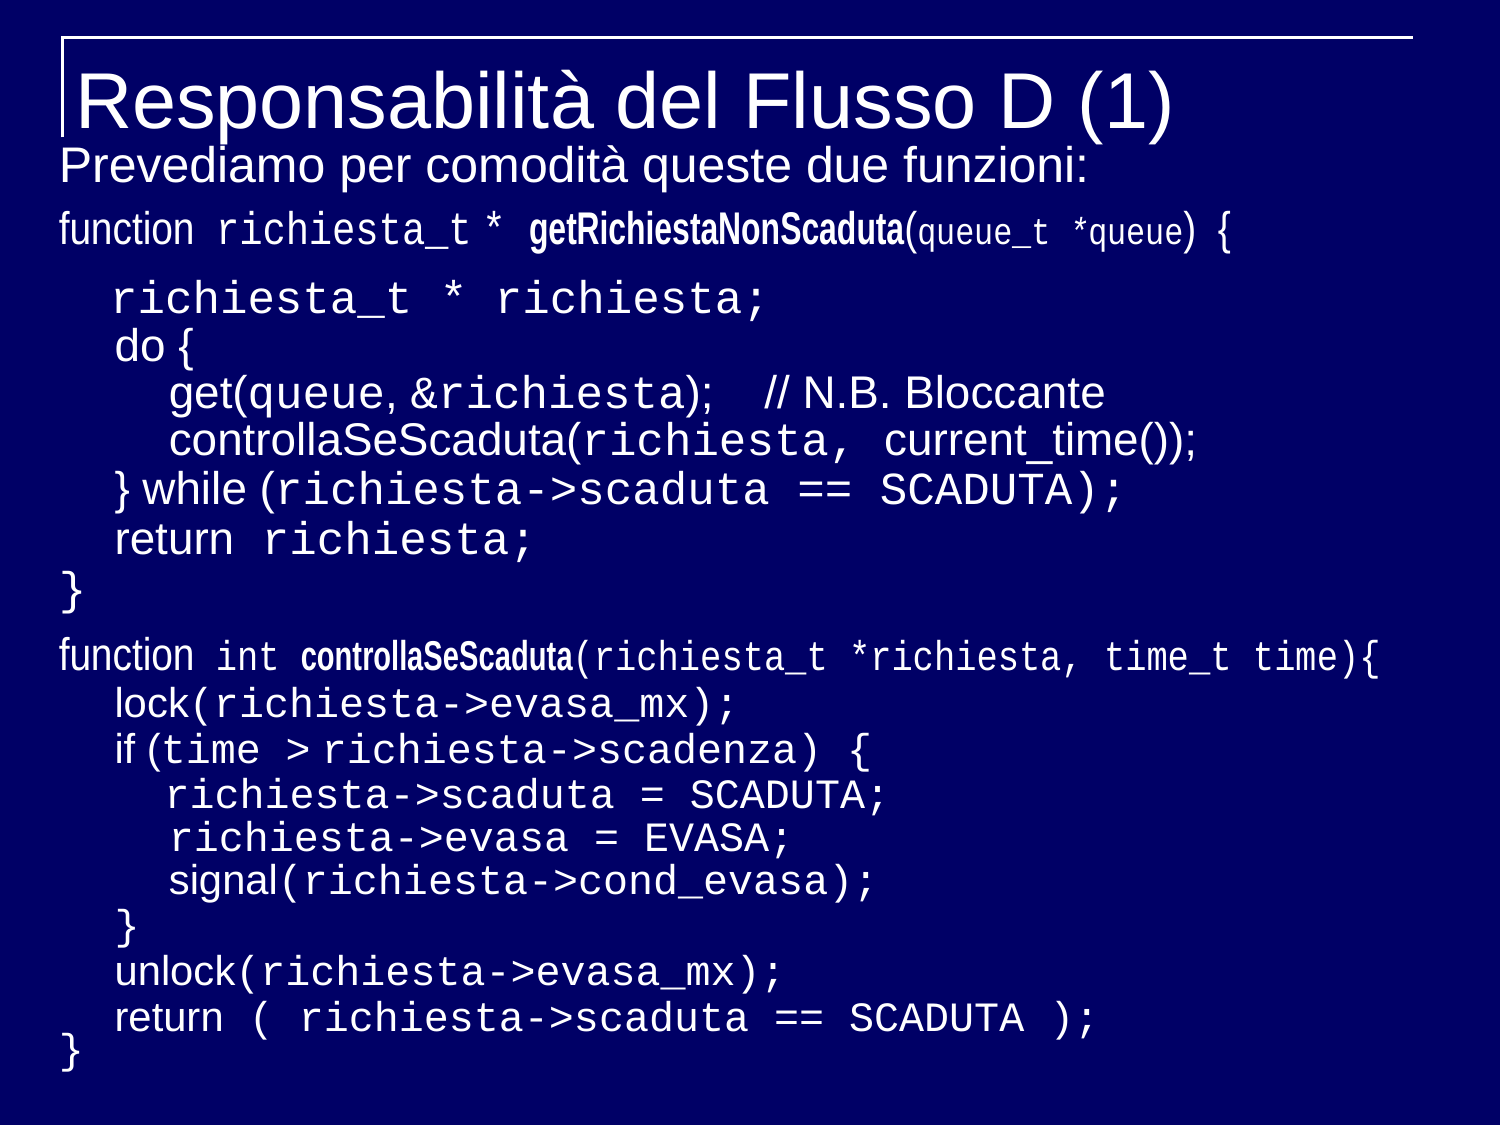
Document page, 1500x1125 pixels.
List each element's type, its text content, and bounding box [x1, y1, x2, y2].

title Responsabilità del Flusso D (1)‏ [75, 52, 1423, 148]
list Prevediamo per comodità queste due funzioni: function richiesta_t * getRichiestaNonScaduta(queue_t *queue) { richiesta_t * richiesta; do { get(queue, &richiesta); // N.B. Bloccante controllaSeScaduta(richiesta, current_time()); } while (richiesta->scaduta == SCADUTA); return richiesta; } function int controllaSeScaduta(richiesta_t *richiesta, time_t time){ lock(richiesta->evasa_mx); if (time > richiesta->scadenza) { richiesta->scaduta = SCADUTA; richiesta->evasa = EVASA; signal(richiesta->cond_evasa); } unlock(richiesta->evasa_mx); return ( richiesta->scaduta == SCADUTA ); } [59, 148, 1500, 1125]
